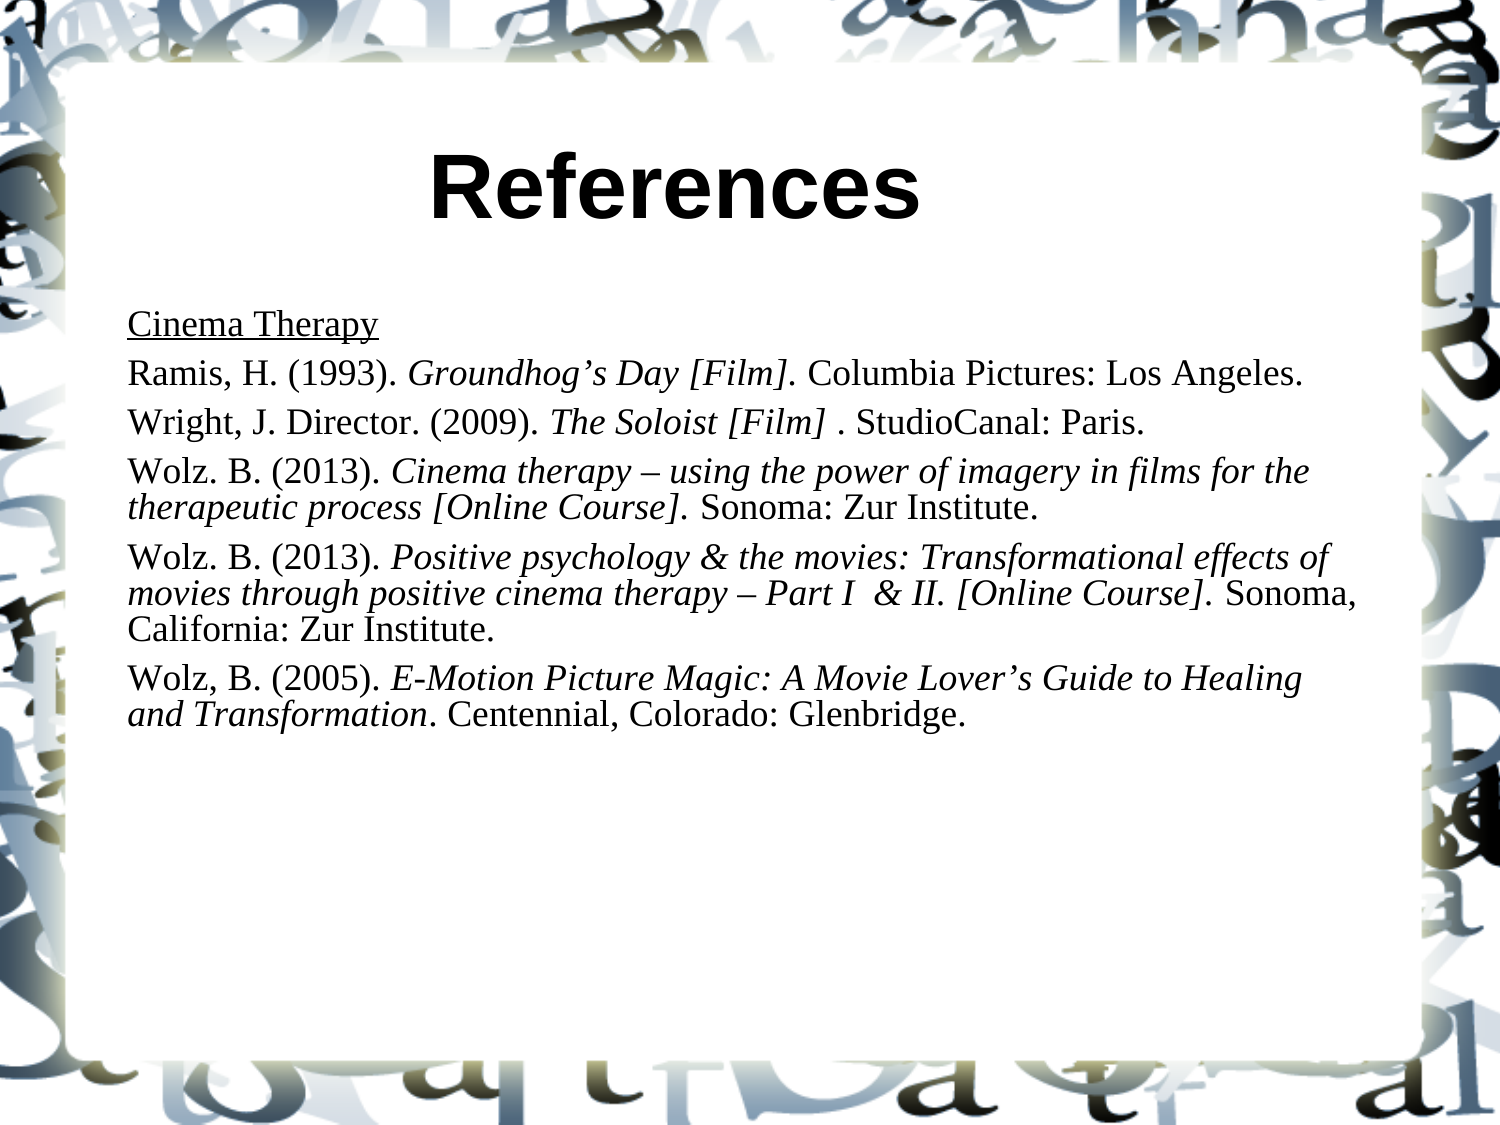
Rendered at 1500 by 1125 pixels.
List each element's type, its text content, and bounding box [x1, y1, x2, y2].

picture [0, 0, 1500, 1125]
list Cinema Therapy Ramis, H. (1993). Groundhog’s Day [Film]. Columbia Pictures: Los Angeles. Wright, J. Director. (2009). The Soloist [Film] . StudioCanal: Paris. Wolz. B. (2013). Cinema therapy – using the power of imagery in films for the therapeutic process [Online Course]. Sonoma: Zur Institute. Wolz. B. (2013). Positive psychology & the movies: Transformational effects of movies through positive cinema therapy – Part I & II. [Online Course]. Sonoma, California: Zur Institute. Wolz, B. (2005). E-Motion Picture Magic: A Movie Lover’s Guide to Healing and Transformation. Centennial, Colorado: Glenbridge. [112, 299, 1375, 900]
title References [112, 120, 1240, 299]
